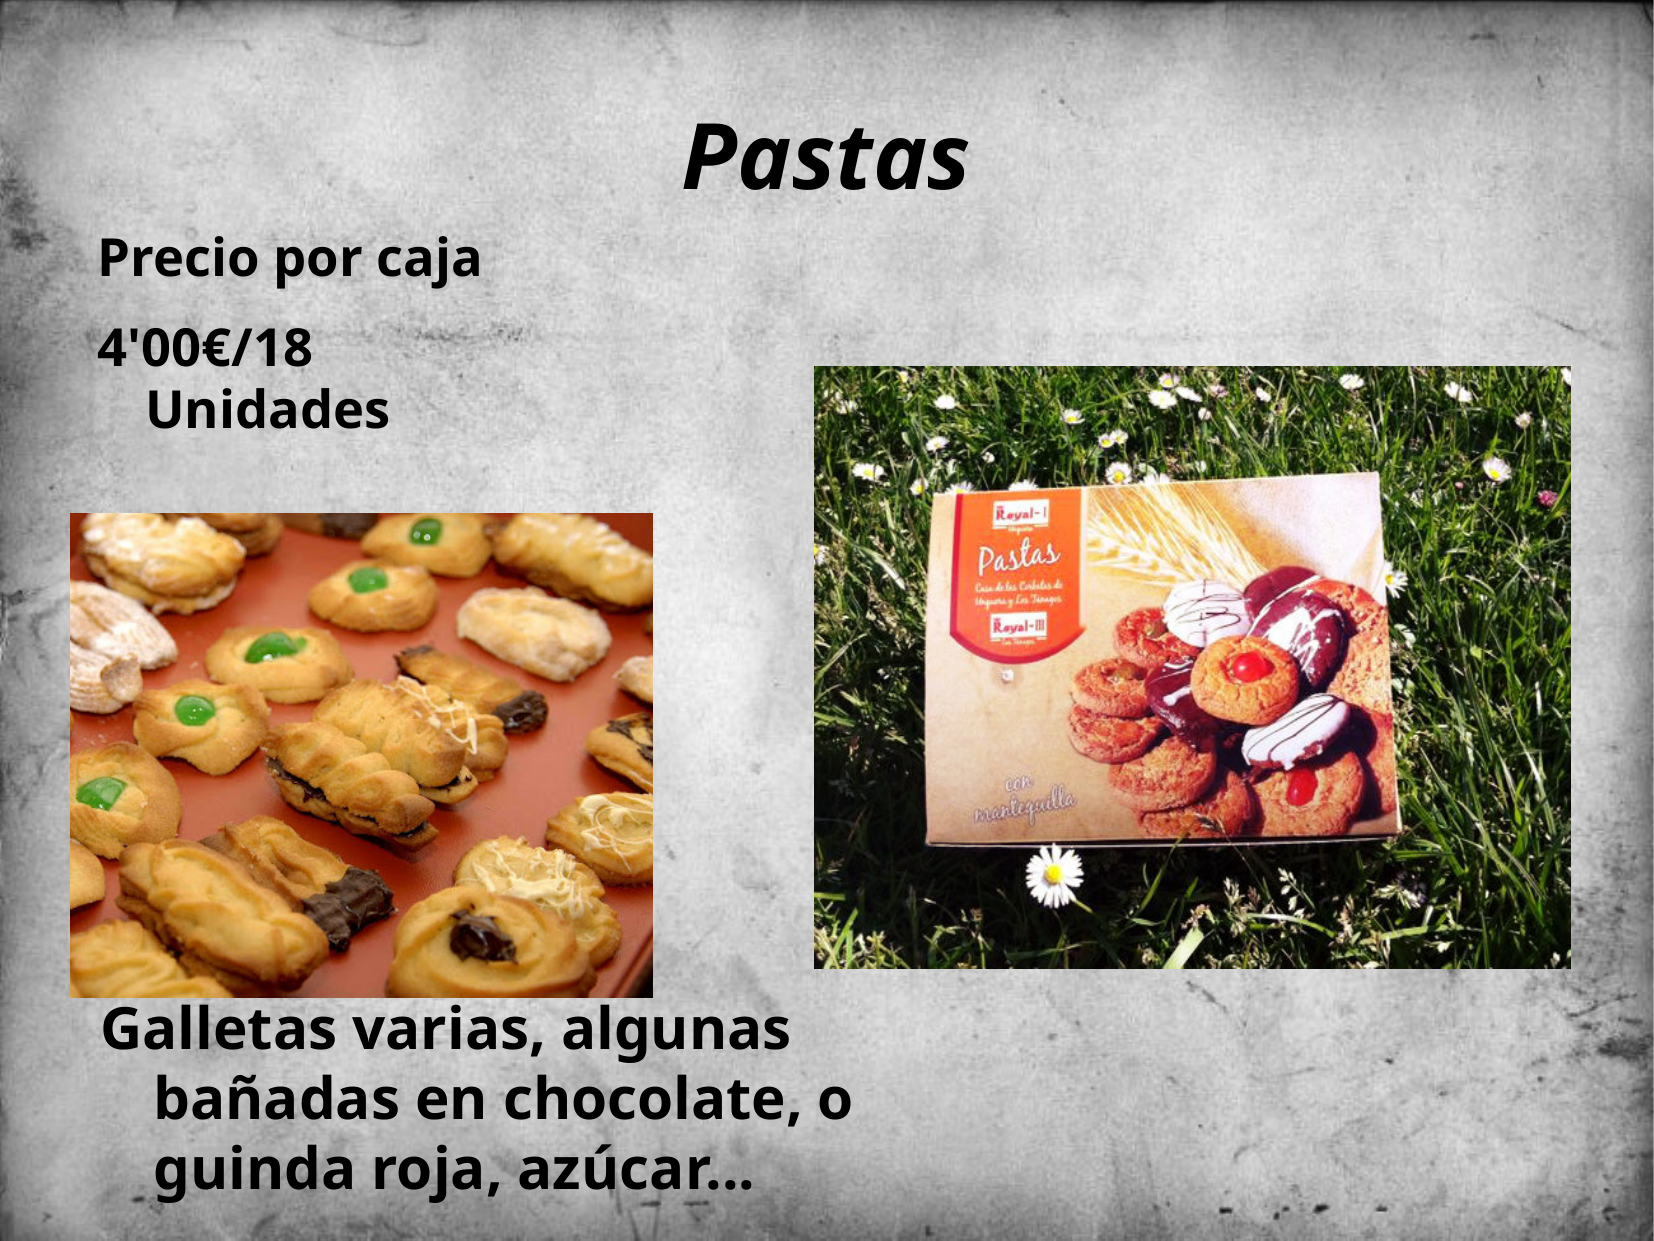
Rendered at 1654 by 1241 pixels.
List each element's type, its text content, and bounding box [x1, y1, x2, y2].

list Galletas varias, algunas bañadas en chocolate, o guinda roja, azúcar... [11, 991, 930, 1241]
title Pastas [82, 97, 1571, 208]
list Precio por caja 4'00€/18 Unidades [17, 224, 485, 450]
picture [0, 0, 1654, 1241]
